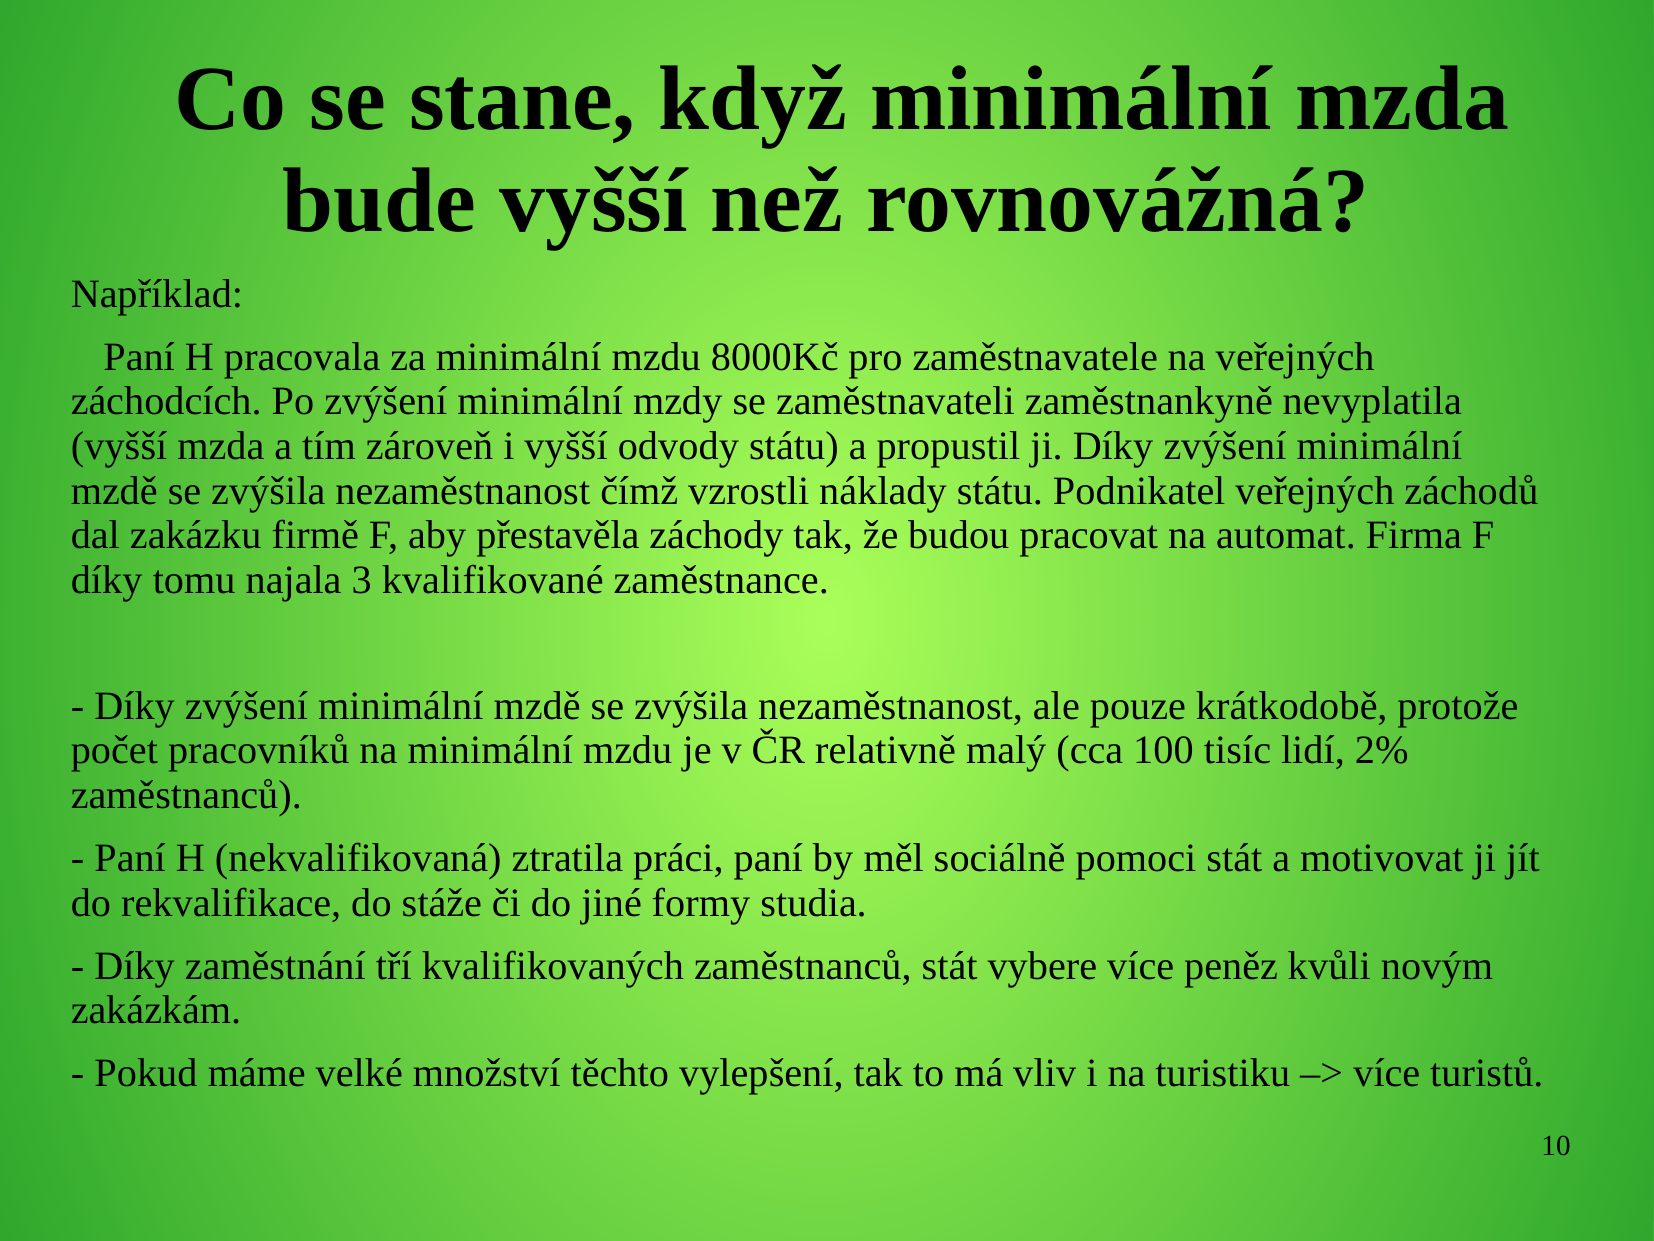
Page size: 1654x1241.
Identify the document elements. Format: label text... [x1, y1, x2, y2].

list Například: Paní H pracovala za minimální mzdu 8000Kč pro zaměstnavatele na veřejných záchodcích. Po zvýšení minimální mzdy se zaměstnavateli zaměstnankyně nevyplatila (vyšší mzda a tím zároveň i vyšší odvody státu) a propustil ji. Díky zvýšení minimální mzdě se zvýšila nezaměstnanost čímž vzrostli náklady státu. Podnikatel veřejných záchodů dal zakázku firmě F, aby přestavěla záchody tak, že budou pracovat na automat. Firma F díky tomu najala 3 kvalifikované zaměstnance. - Díky zvýšení minimální mzdě se zvýšila nezaměstnanost, ale pouze krátkodobě, protože počet pracovníků na minimální mzdu je v ČR relativně malý (cca 100 tisíc lidí, 2% zaměstnanců). - Paní H (nekvalifikovaná) ztratila práci, paní by měl sociálně pomoci stát a motivovat ji jít do rekvalifikace, do stáže či do jiné formy studia. - Díky zaměstnání tří kvalifikovaných zaměstnanců, stát vybere více peněz kvůli novým zakázkám. - Pokud máme velké množství těchto vylepšení, tak to má vliv i na turistiku –> více turistů. [70, 271, 1560, 1158]
title Co se stane, když minimální mzda bude vyšší než rovnovážná? [82, 47, 1571, 252]
